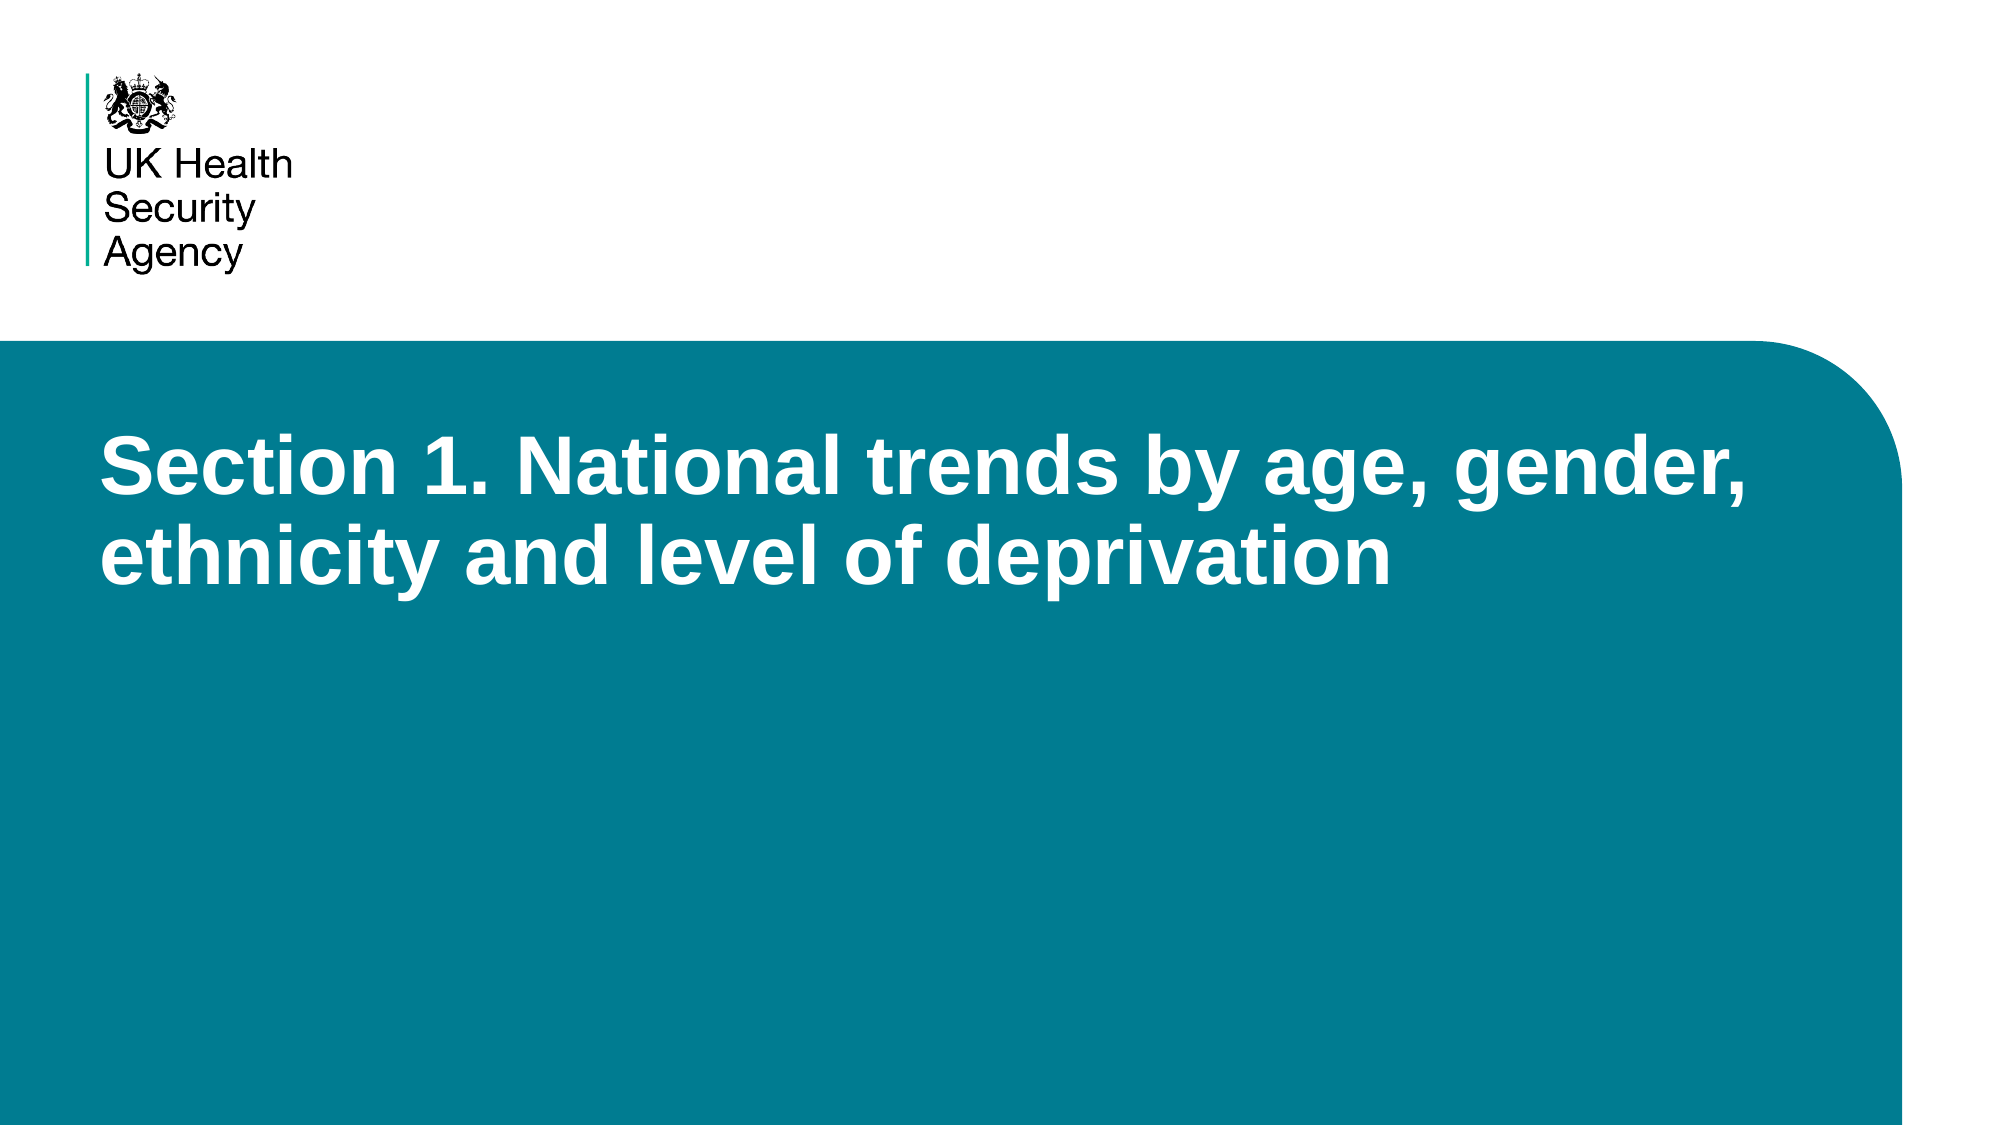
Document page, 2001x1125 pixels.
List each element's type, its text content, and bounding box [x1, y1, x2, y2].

title Section 1. National trends by age, gender, ethnicity and level of deprivation [84, 414, 1804, 807]
